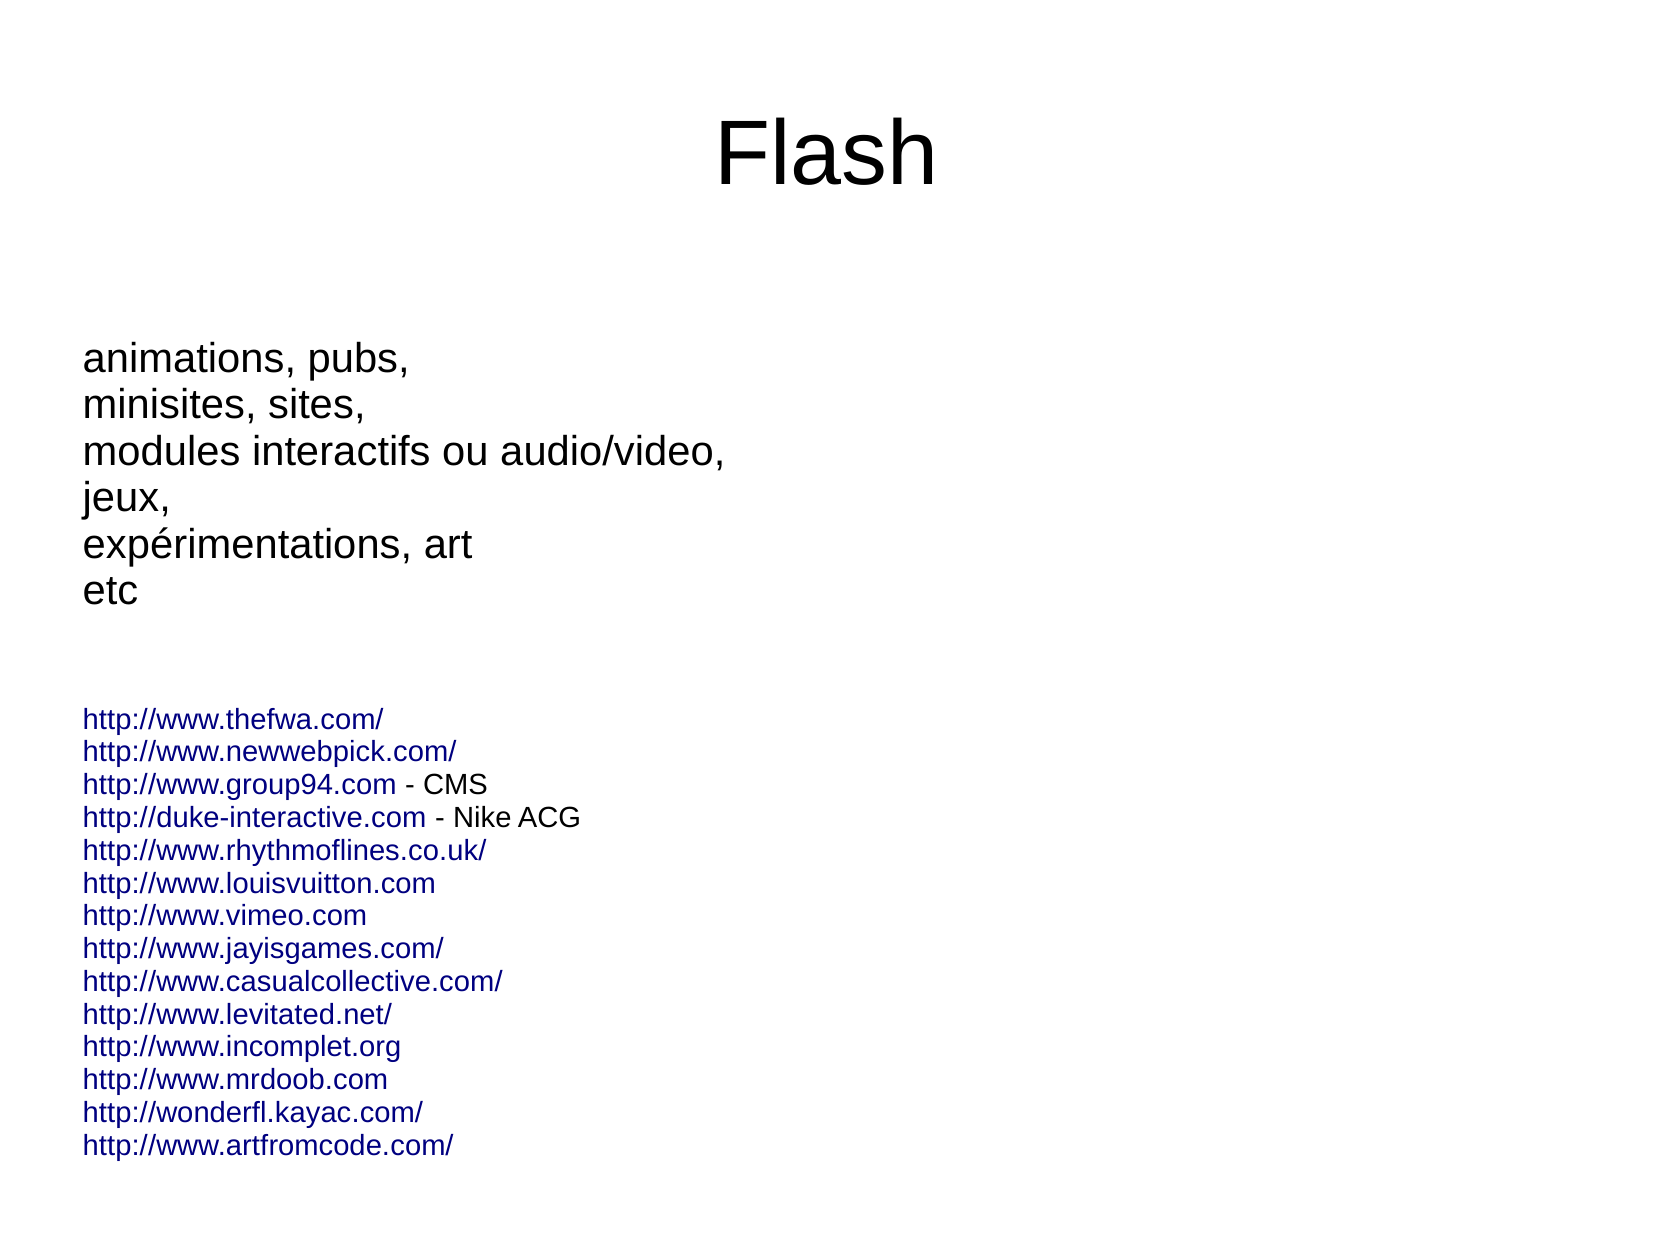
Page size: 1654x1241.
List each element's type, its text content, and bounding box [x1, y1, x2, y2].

text_box http://www.thefwa.com/ http://www.newwebpick.com/ http://www.group94.com - CMS http://duke-interactive.com - Nike ACG http://www.rhythmoflines.co.uk/ http://www.louisvuitton.com http://www.vimeo.com http://www.jayisgames.com/ http://www.casualcollective.com/ http://www.levitated.net/ http://www.incomplet.org http://www.mrdoob.com http://wonderfl.kayac.com/ http://www.artfromcode.com/ [82, 702, 1648, 1195]
title Flash [82, 49, 1571, 257]
subtitle animations, pubs, minisites, sites, modules interactifs ou audio/video, jeux, expérimentations, art etc [82, 262, 1571, 702]
